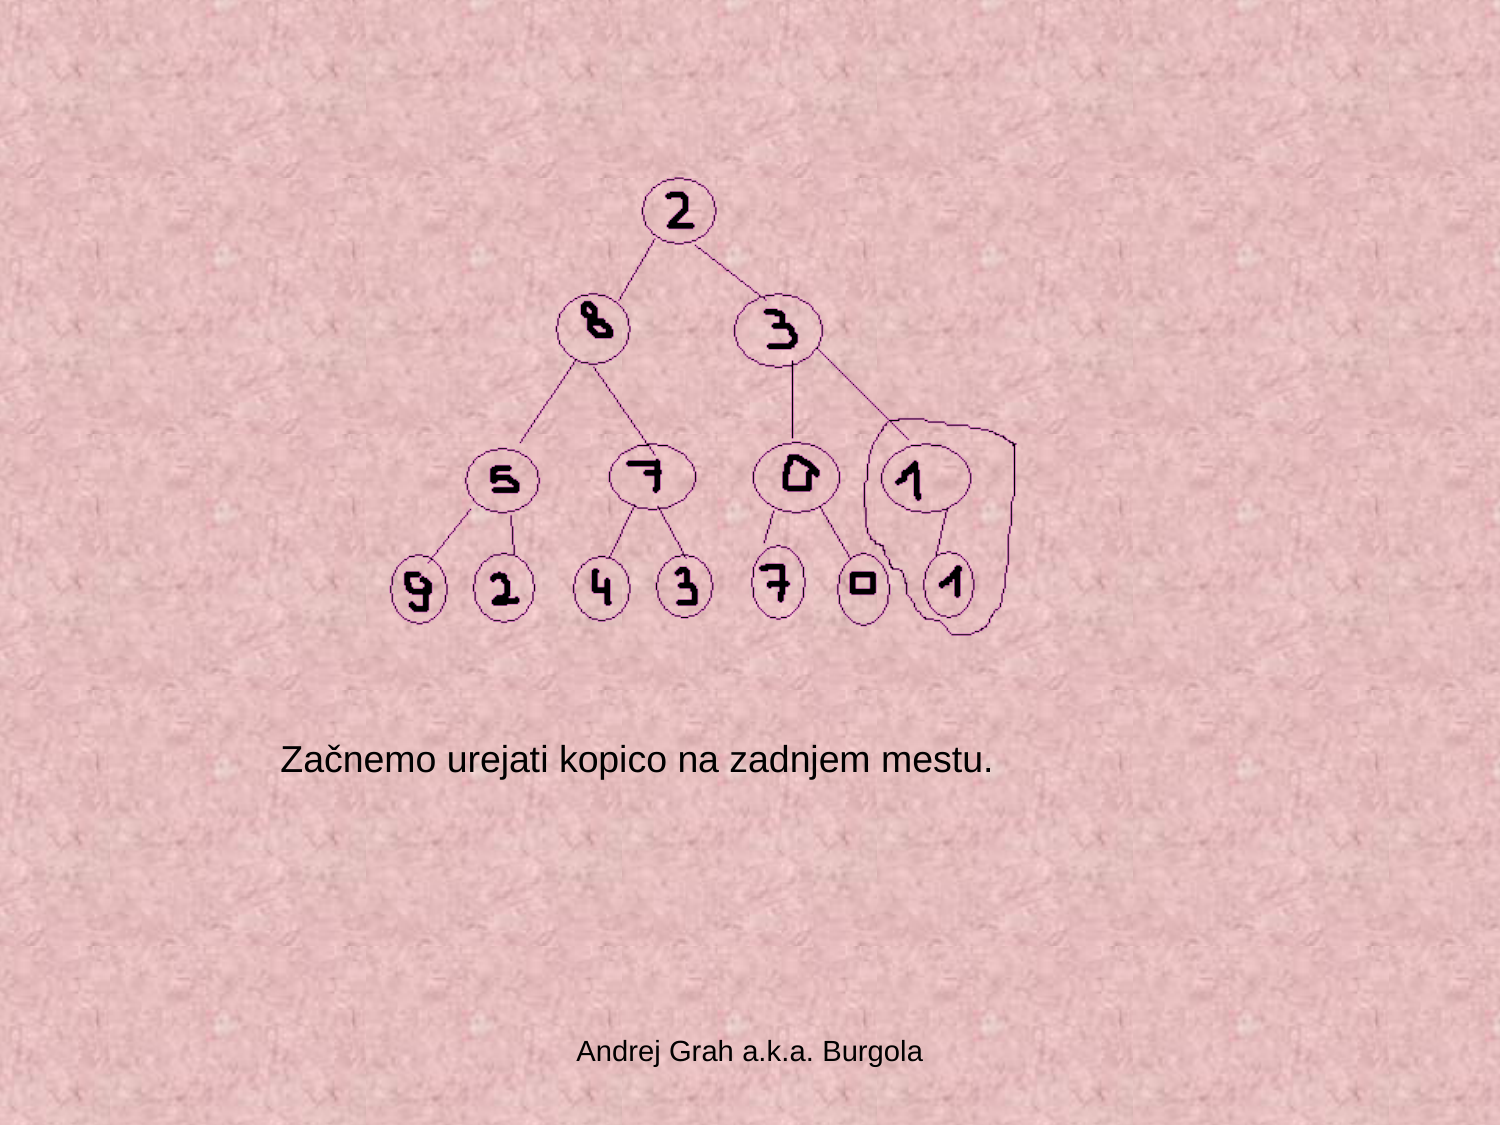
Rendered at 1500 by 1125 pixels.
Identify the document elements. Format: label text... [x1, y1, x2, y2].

text_box Začnemo urejati kopico na zadnjem mestu. [265, 727, 1247, 789]
text_box Andrej Grah a.k.a. Burgola [512, 1024, 988, 1103]
picture [0, 0, 1500, 1125]
